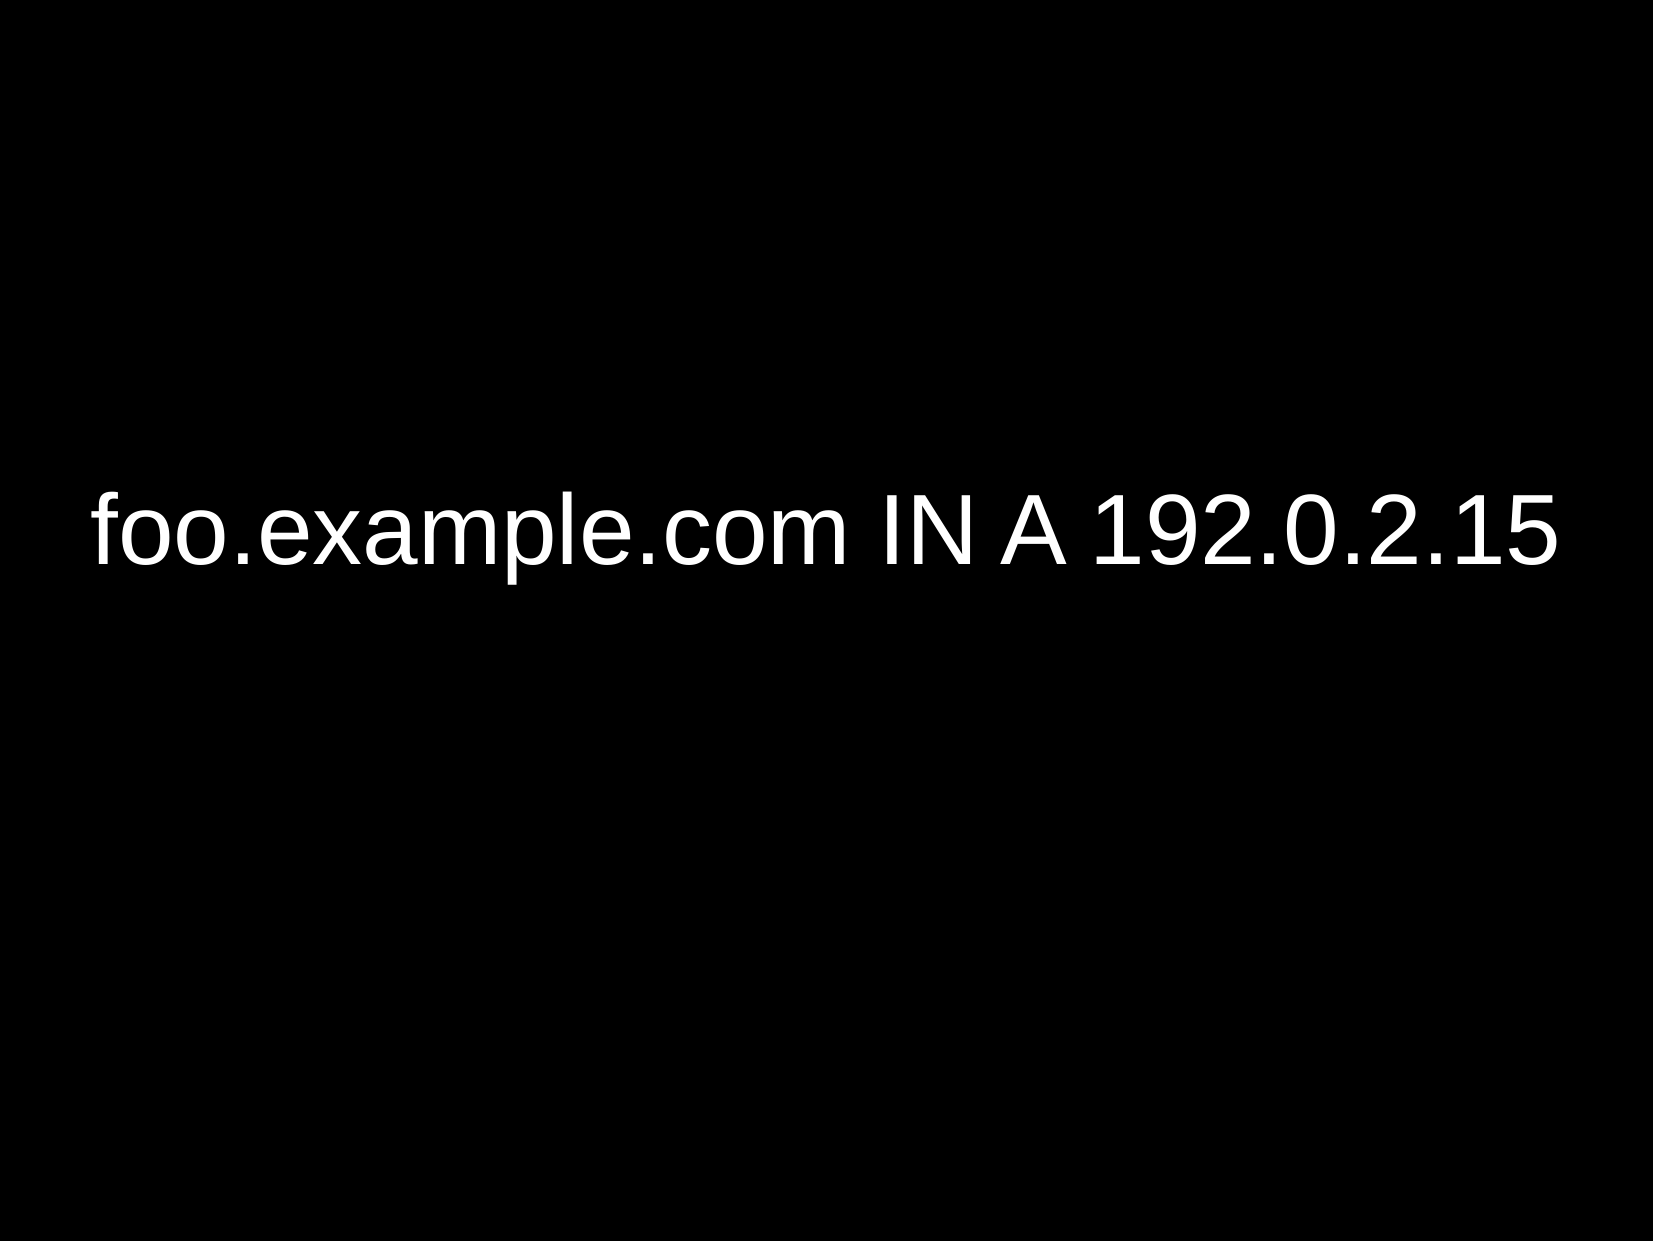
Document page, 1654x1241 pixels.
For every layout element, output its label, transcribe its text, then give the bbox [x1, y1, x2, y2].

subtitle foo.example.com IN A 192.0.2.15 [82, 49, 1571, 1010]
